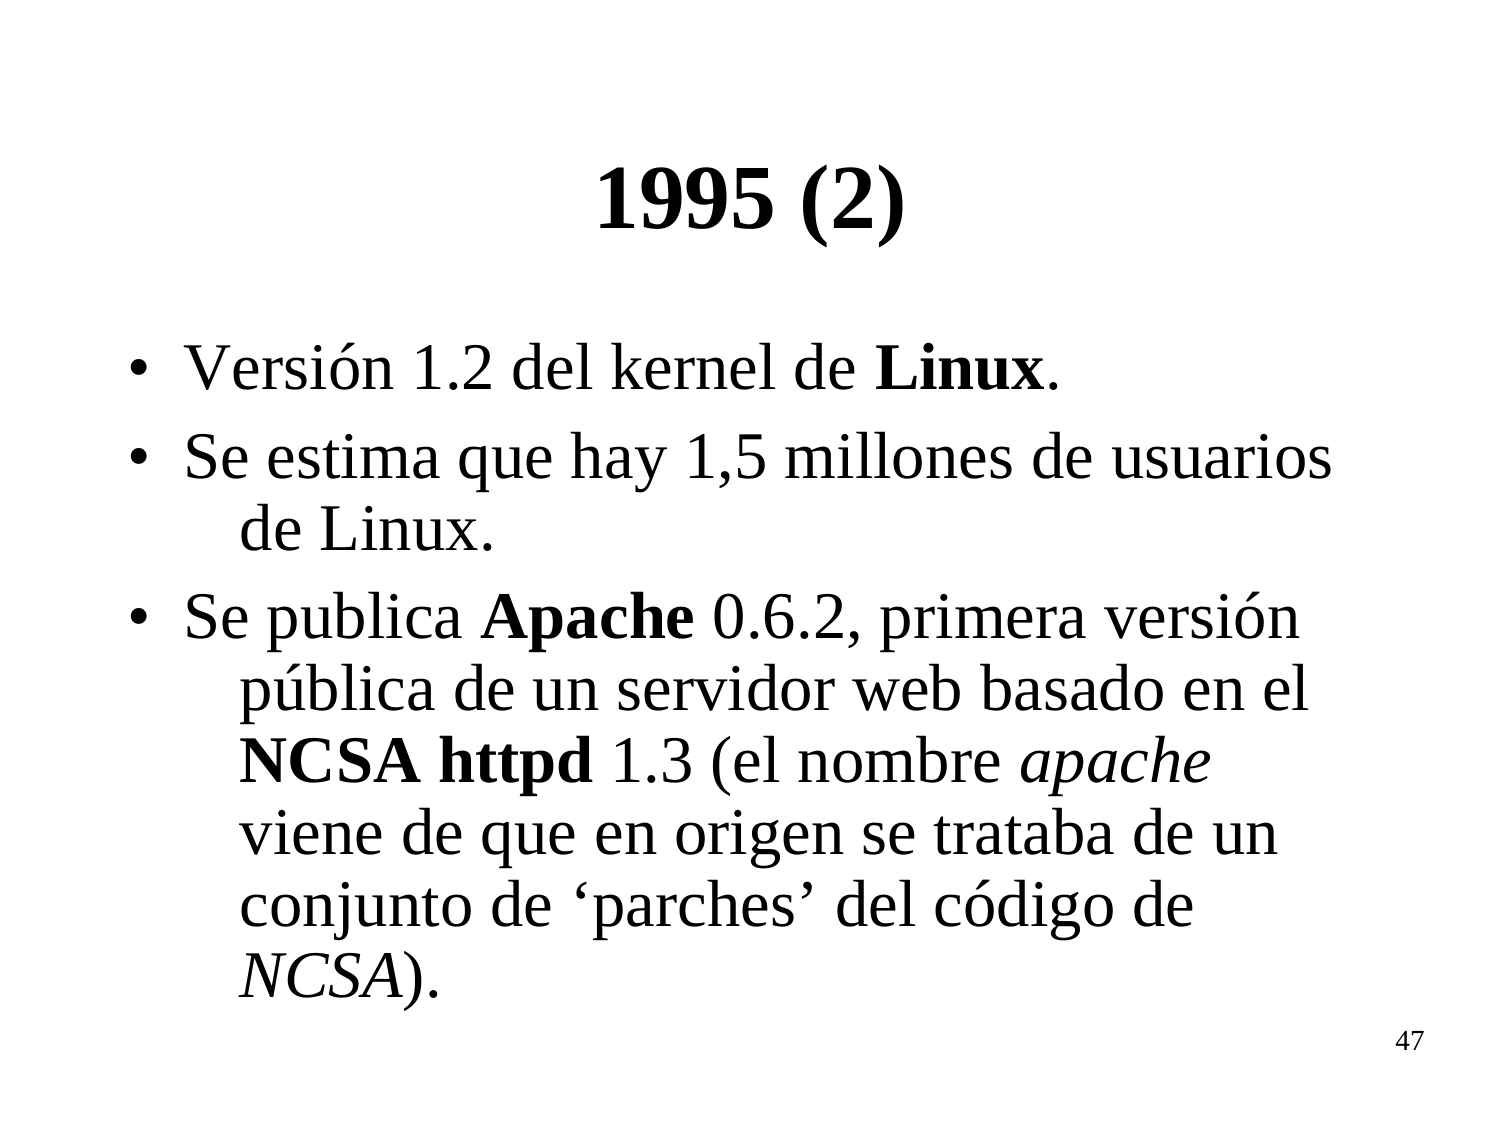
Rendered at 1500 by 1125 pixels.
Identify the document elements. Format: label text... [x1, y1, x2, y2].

list Versión 1.2 del kernel de Linux. Se estima que hay 1,5 millones de usuarios de Linux. Se publica Apache 0.6.2, primera versión pública de un servidor web basado en el NCSA httpd 1.3 (el nombre apache viene de que en origen se trataba de un conjunto de ‘parches’ del código de NCSA). [112, 324, 1388, 1000]
title 1995 (2) [112, 99, 1388, 288]
